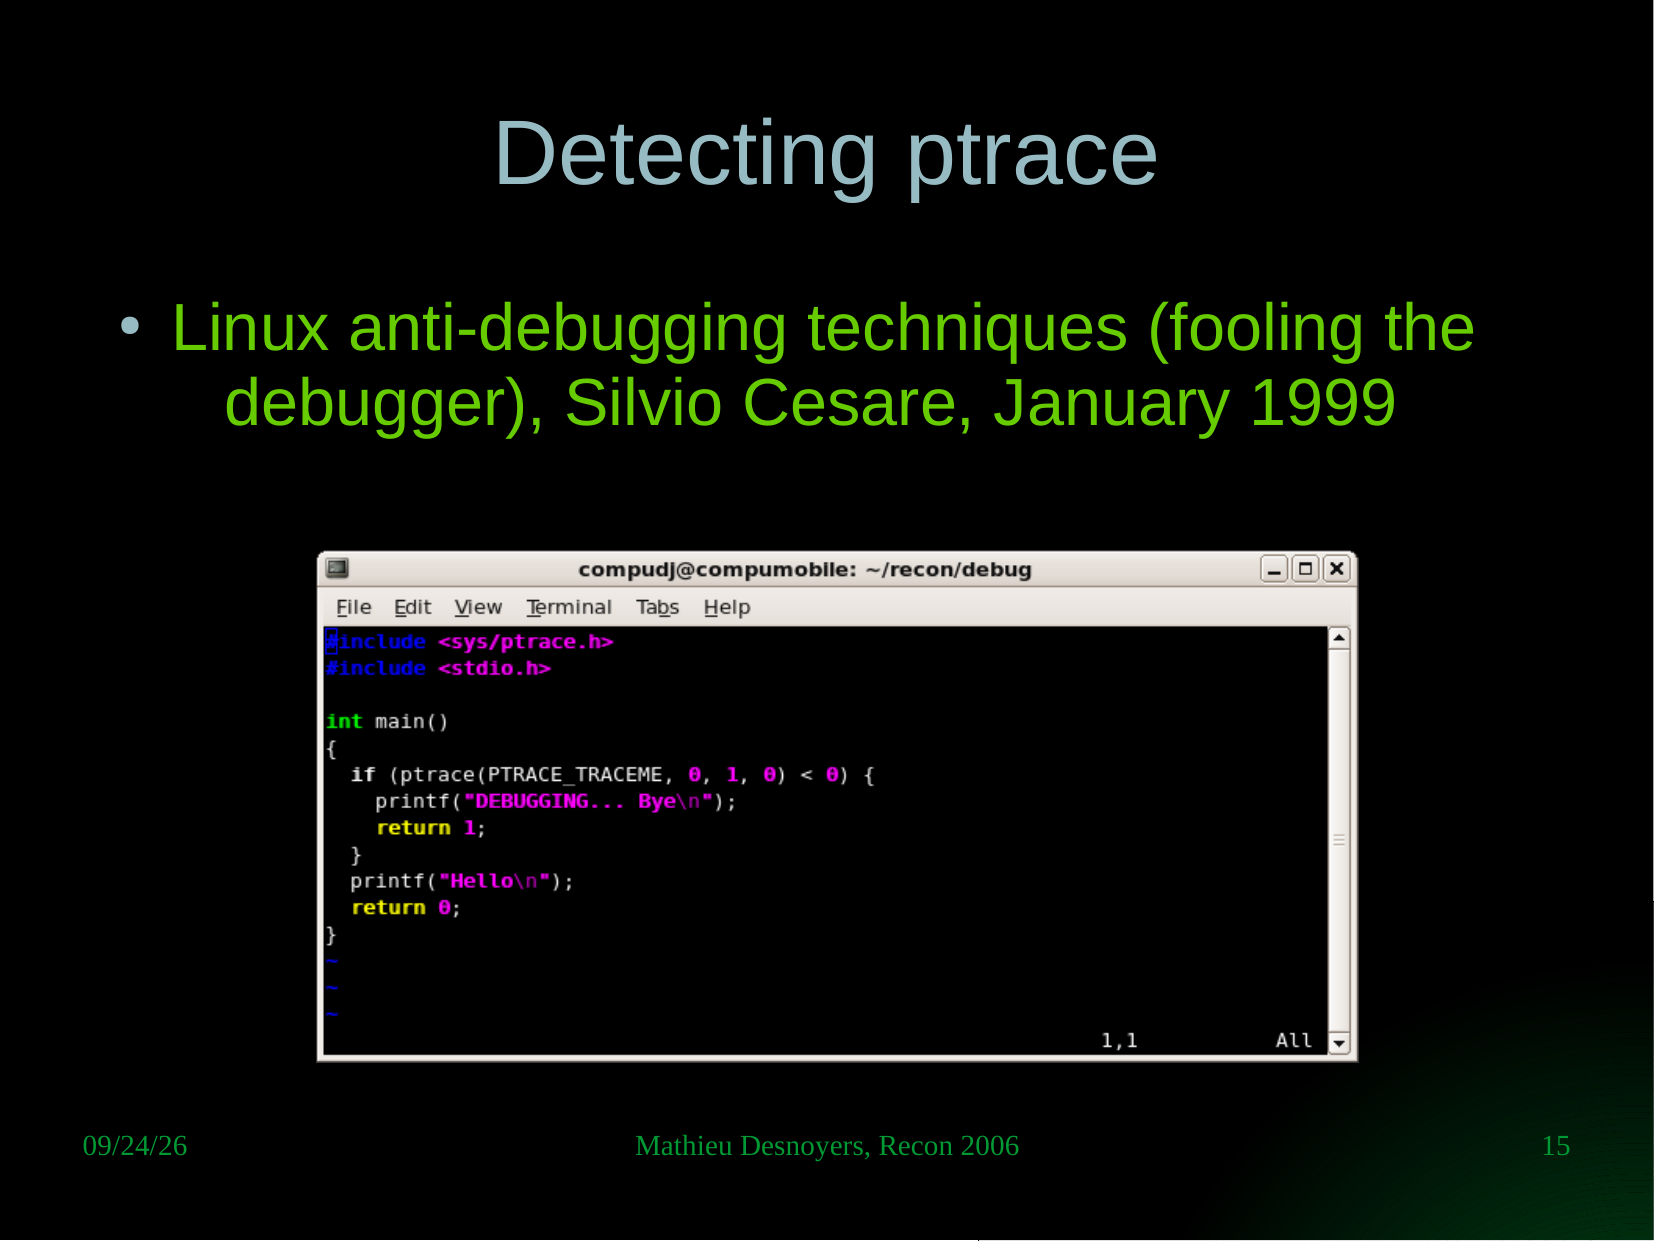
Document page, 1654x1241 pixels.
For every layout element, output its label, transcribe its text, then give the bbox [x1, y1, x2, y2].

picture [316, 550, 1359, 1063]
list Linux anti-debugging techniques (fooling the debugger), Silvio Cesare, January 1999 [82, 290, 1571, 1109]
title Detecting ptrace [82, 49, 1571, 257]
